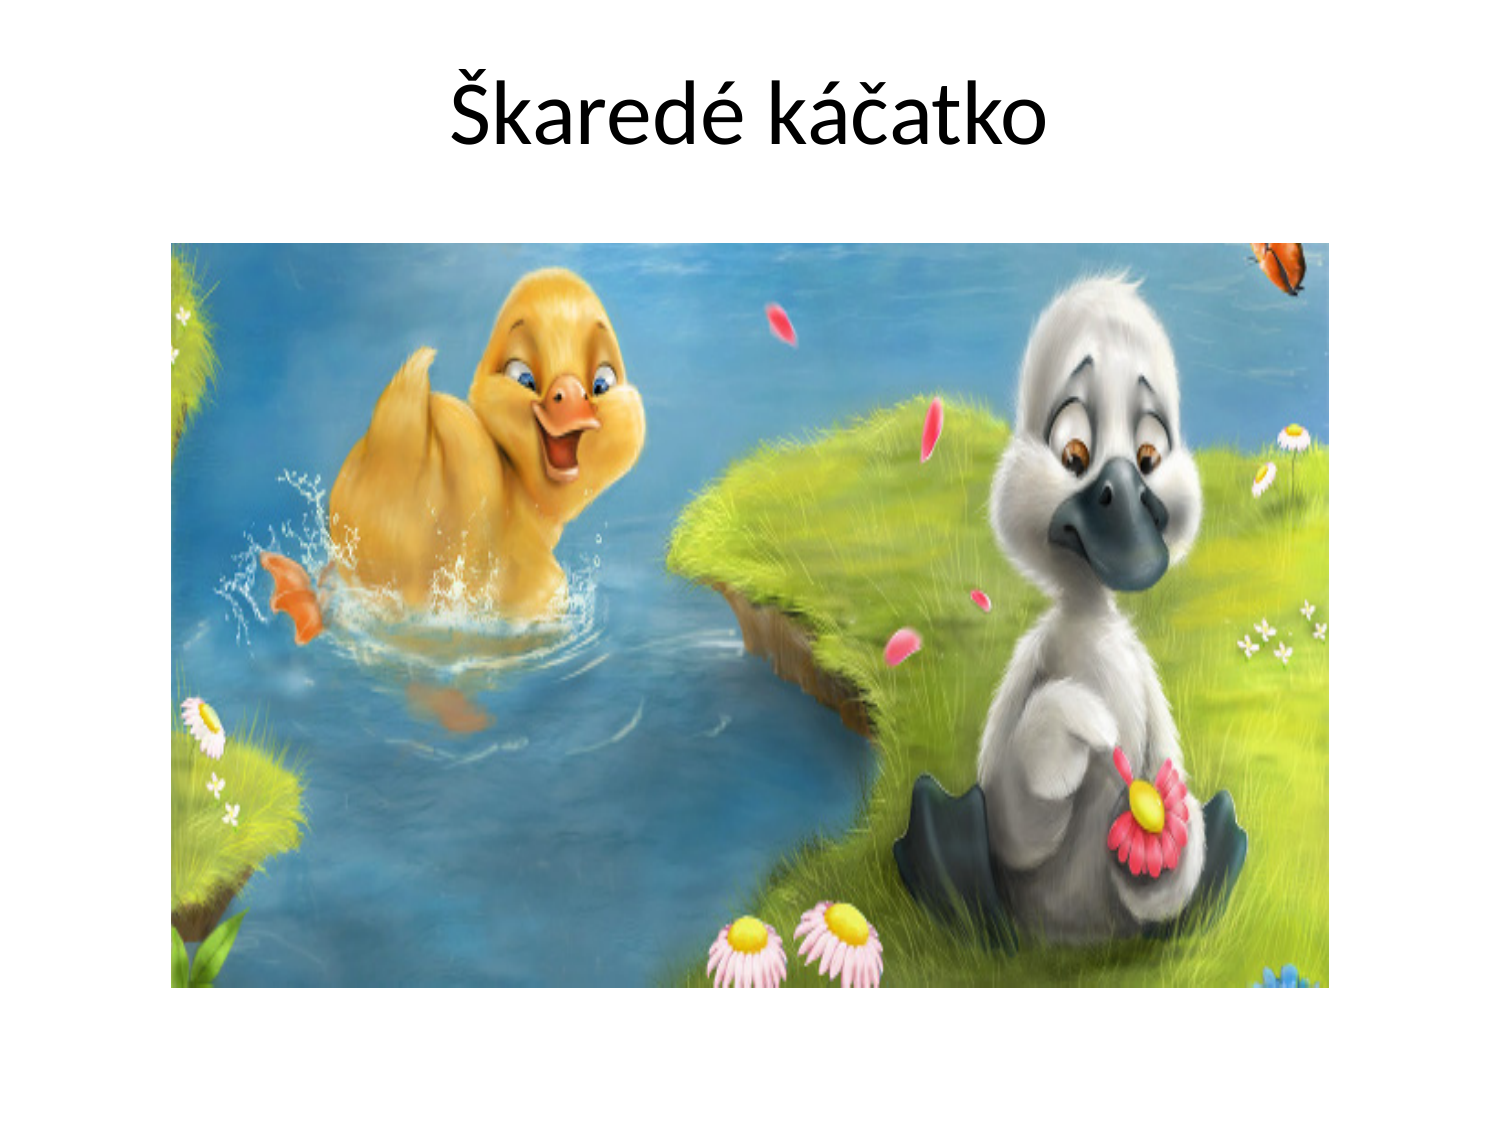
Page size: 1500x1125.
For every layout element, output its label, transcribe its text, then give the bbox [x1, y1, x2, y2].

picture [171, 243, 1329, 988]
title Škaredé káčatko [75, 45, 1425, 233]
